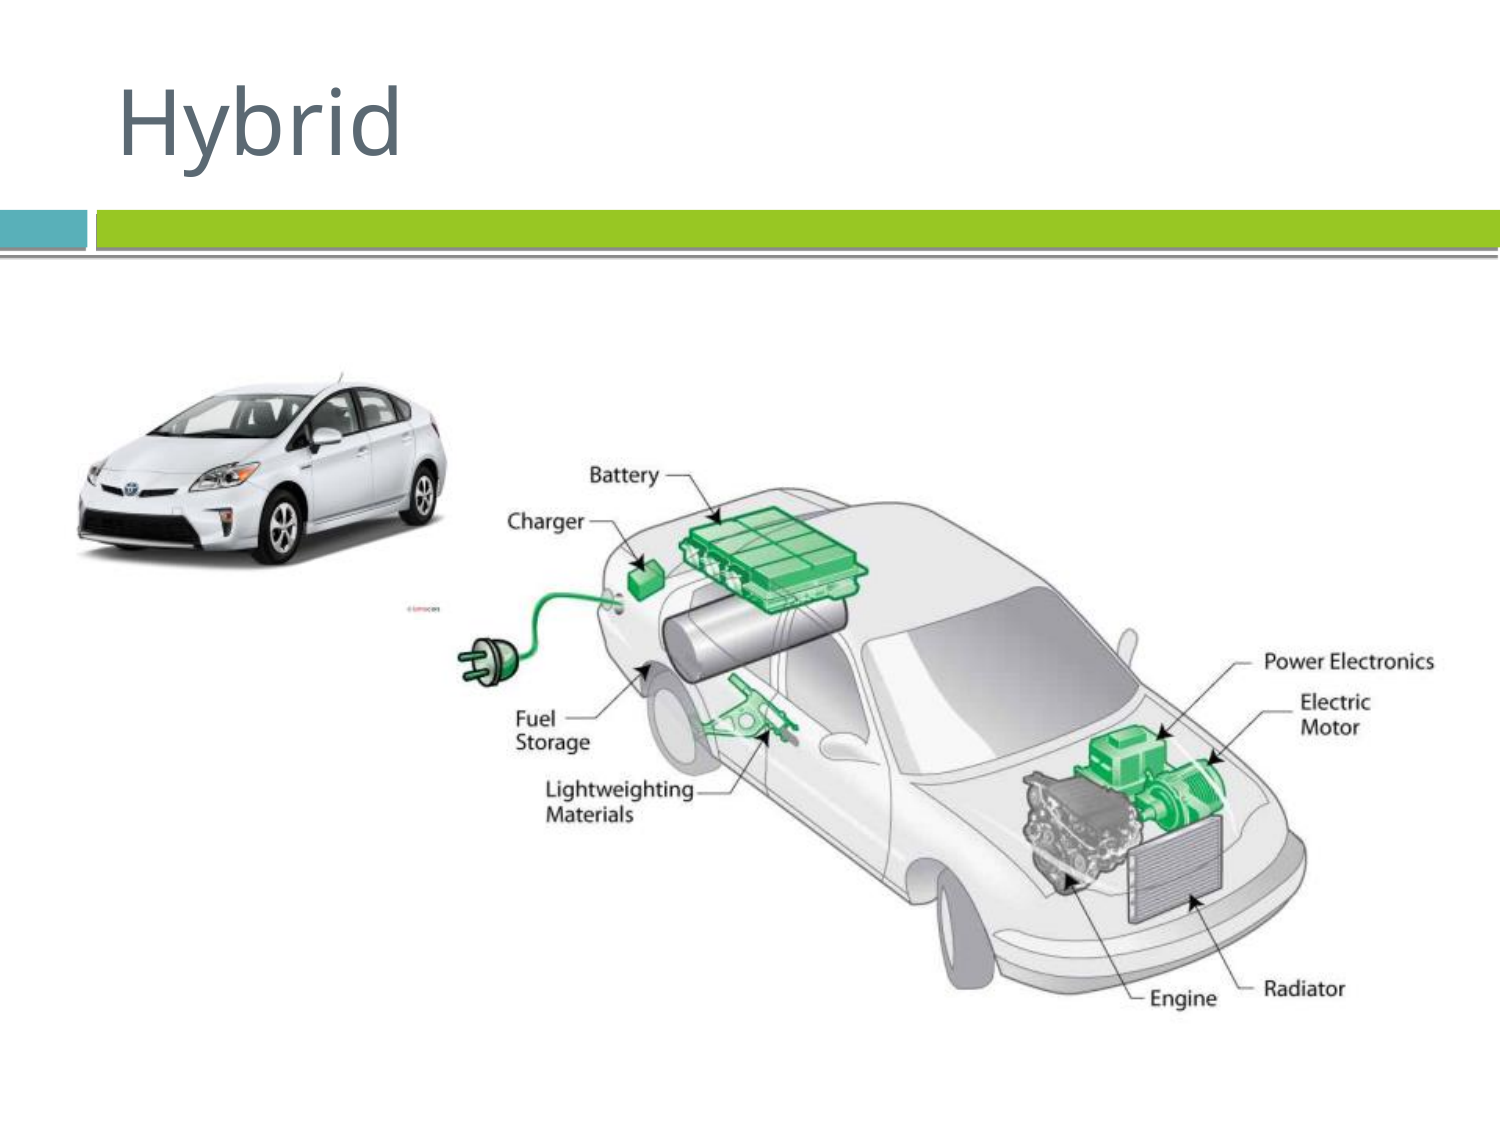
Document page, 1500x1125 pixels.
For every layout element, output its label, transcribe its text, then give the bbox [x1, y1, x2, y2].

title Hybrid [100, 37, 1438, 200]
picture [64, 326, 1479, 1067]
